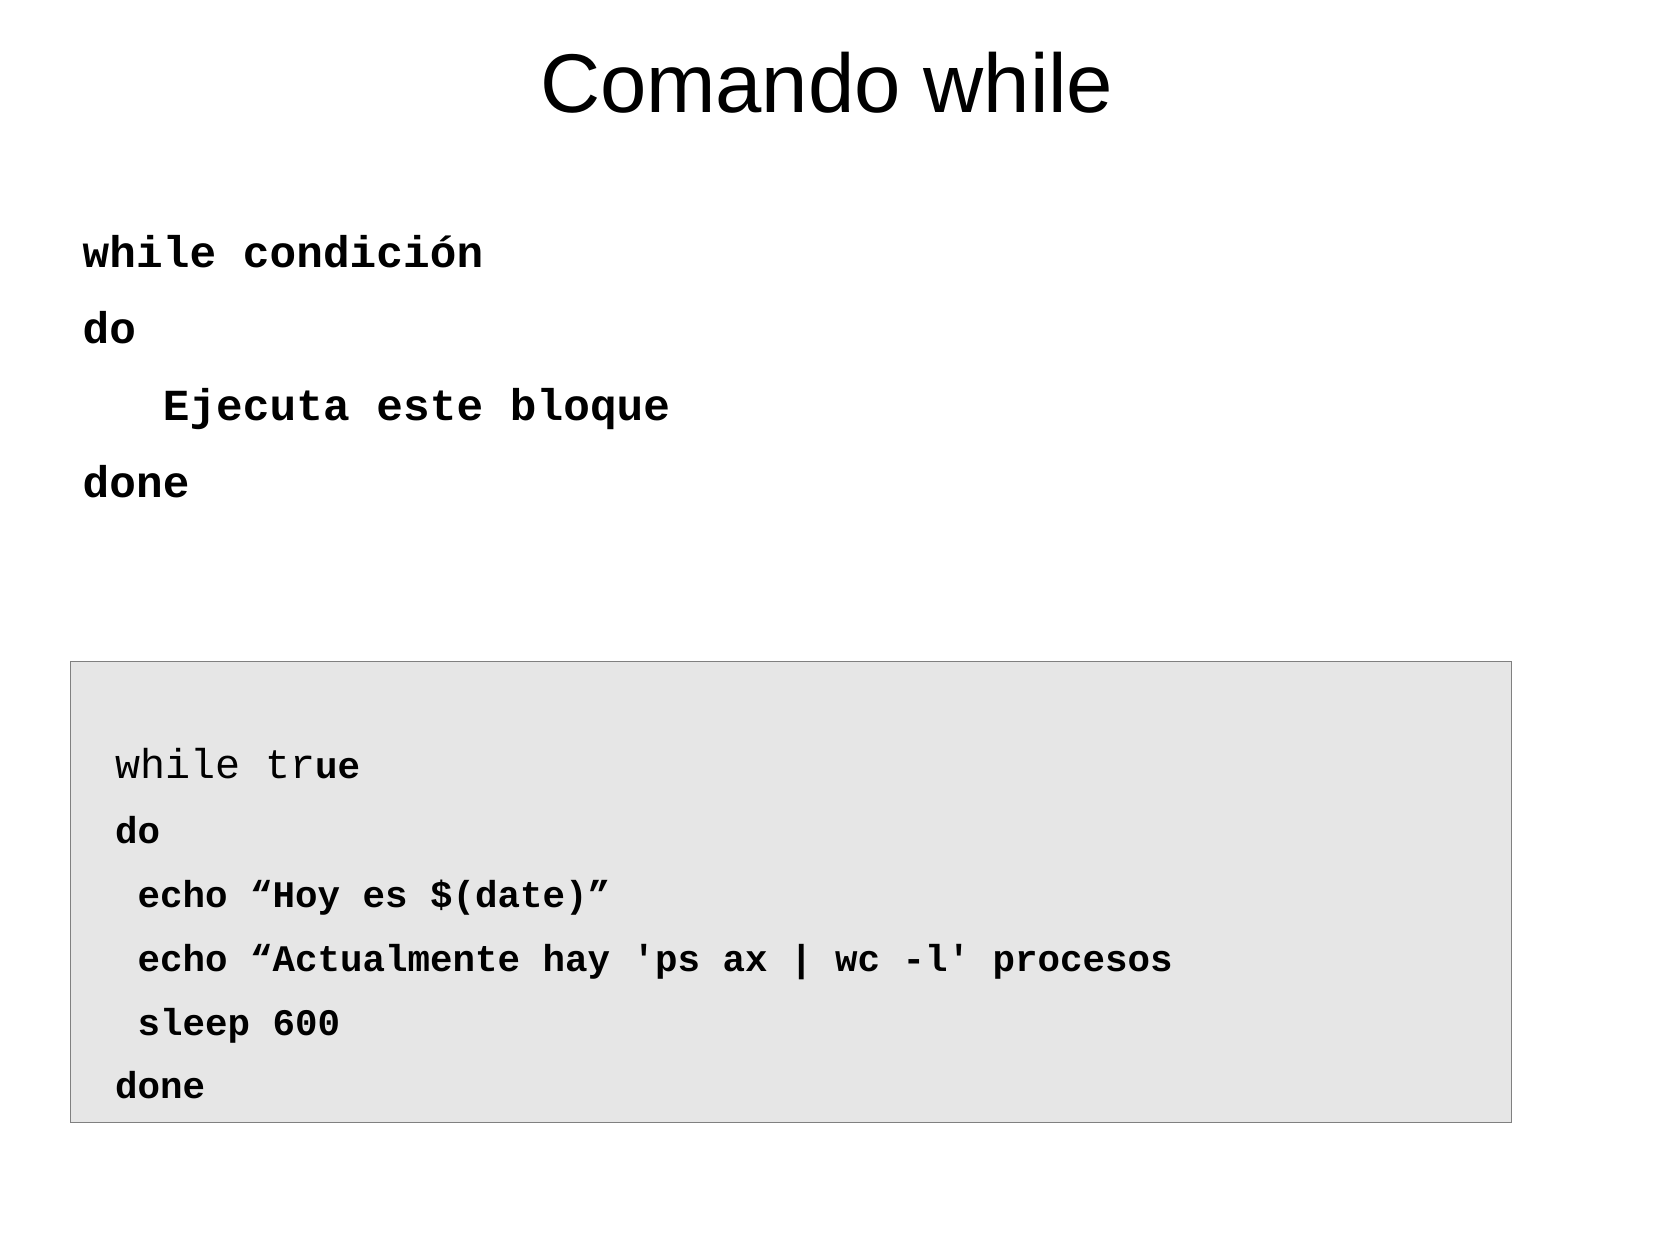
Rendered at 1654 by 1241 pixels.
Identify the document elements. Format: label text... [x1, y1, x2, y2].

title Comando while [82, 19, 1571, 148]
list while condición do Ejecuta este bloque done [82, 154, 1571, 591]
text_box while true do echo “Hoy es $(date)” echo “Actualmente hay 'ps ax | wc -l' procesos sleep 600 done [70, 661, 1512, 1123]
